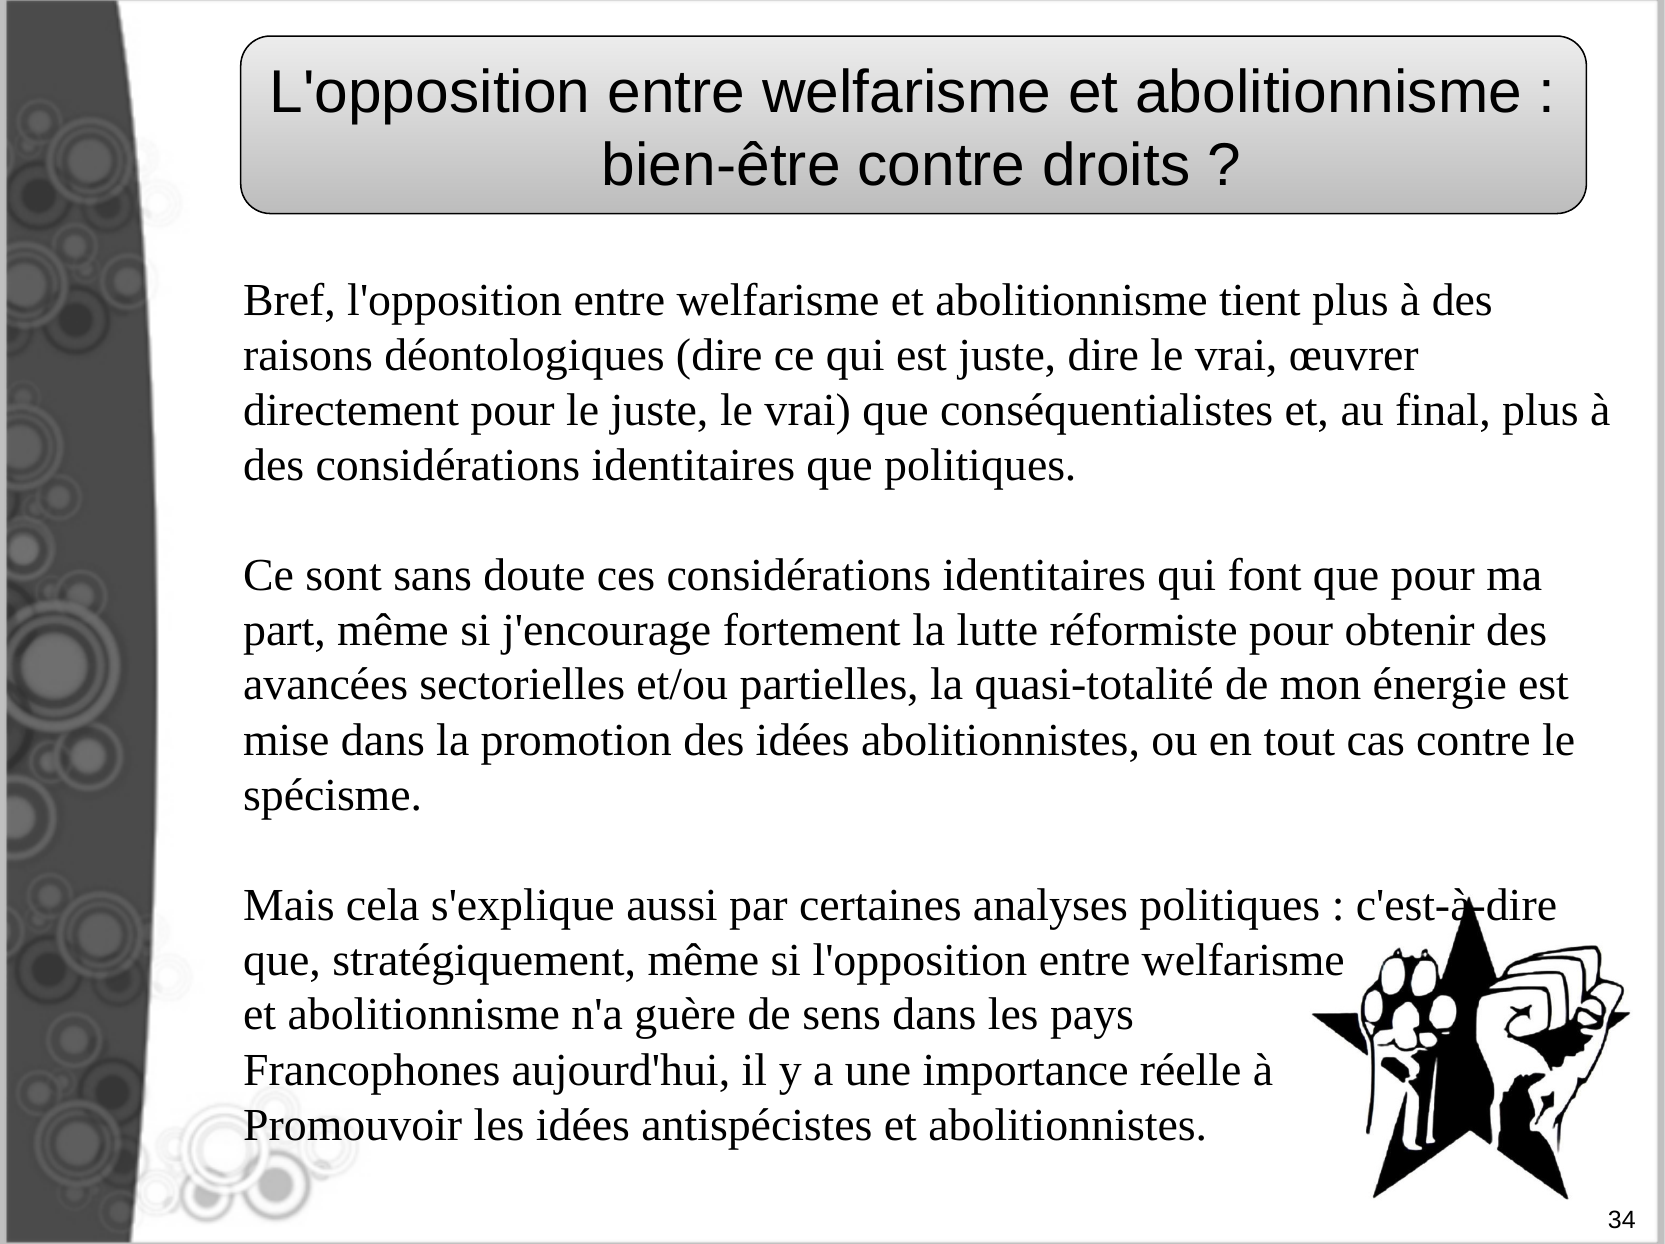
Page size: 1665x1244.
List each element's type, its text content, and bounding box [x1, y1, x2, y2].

text_box Bref, l'opposition entre welfarisme et abolitionnisme tient plus à des raisons déontologiques (dire ce qui est juste, dire le vrai, œuvrer directement pour le juste, le vrai) que conséquentialistes et, au final, plus à des considérations identitaires que politiques. Ce sont sans doute ces considérations identitaires qui font que pour ma part, même si j'encourage fortement la lutte réformiste pour obtenir des avancées sectorielles et/ou partielles, la quasi-totalité de mon énergie est mise dans la promotion des idées abolitionnistes, ou en tout cas contre le spécisme. Mais cela s'explique aussi par certaines analyses politiques : c'est-à-dire que, stratégiquement, même si l'opposition entre welfarisme et abolitionnisme n'a guère de sens dans les pays Francophones aujourd'hui, il y a une importance réelle à Promouvoir les idées antispécistes et abolitionnistes. [234, 261, 1623, 1213]
text_box 34 [1297, 1195, 1645, 1242]
text_box L'opposition entre welfarisme et abolitionnisme : bien-être contre droits ? [251, 44, 1576, 205]
text_box [240, 36, 1587, 214]
picture [3, 0, 1662, 1244]
